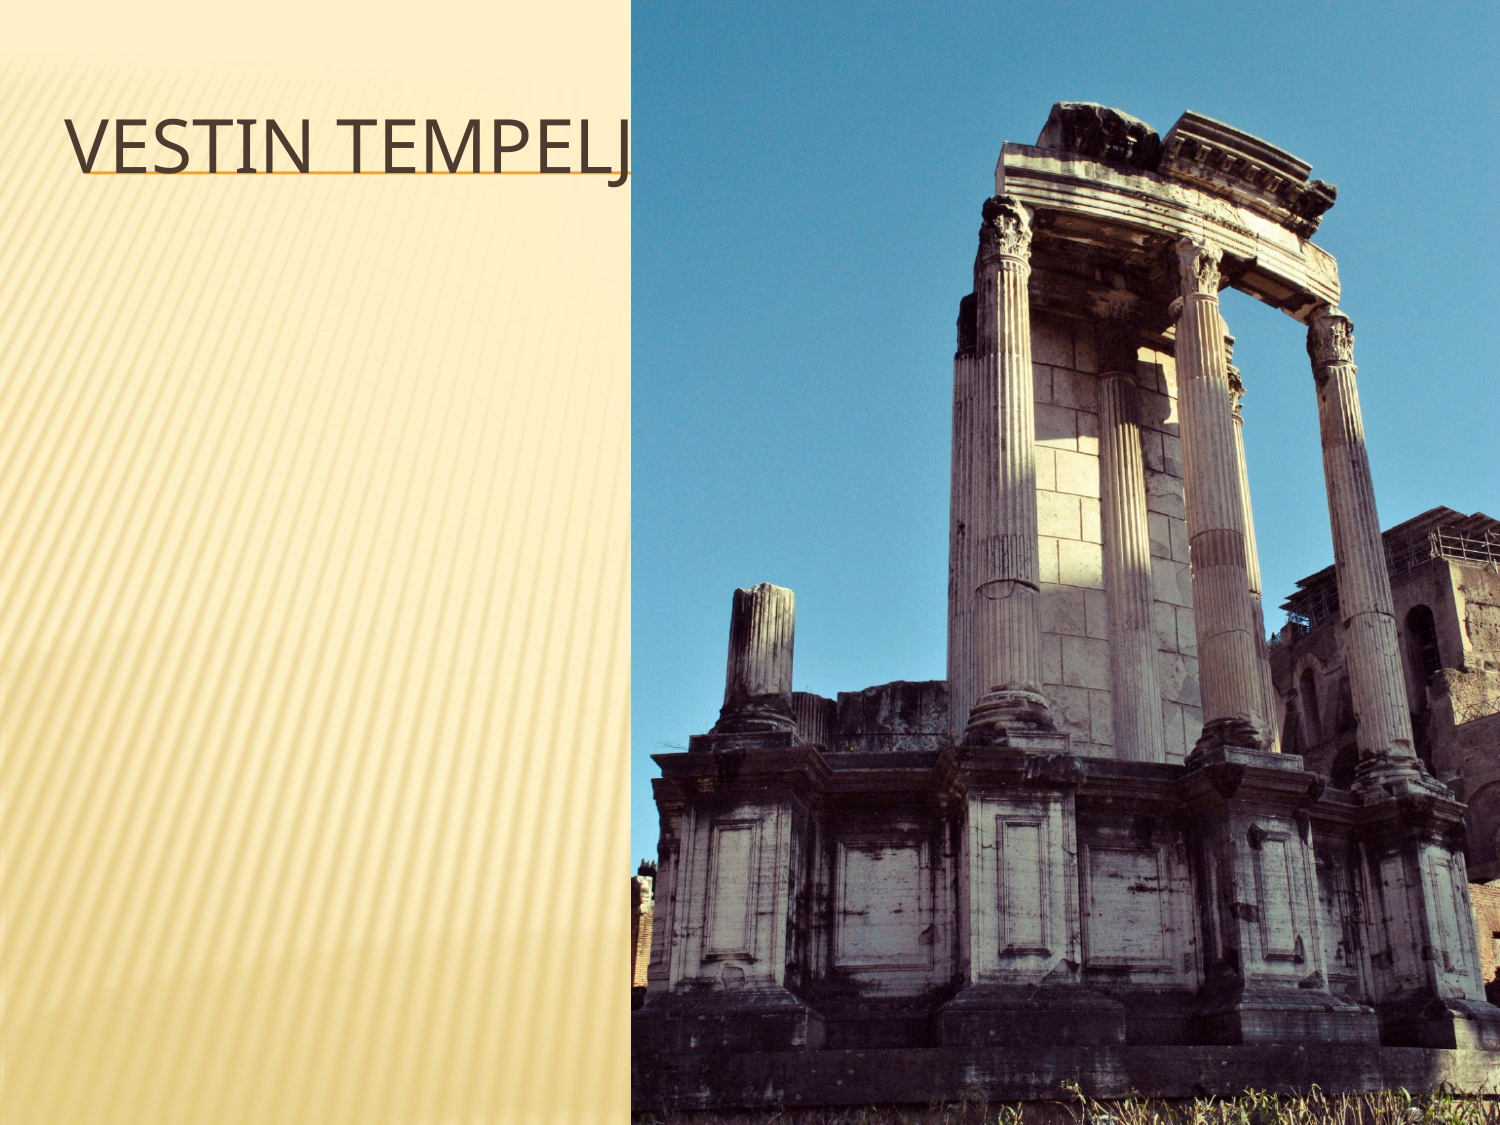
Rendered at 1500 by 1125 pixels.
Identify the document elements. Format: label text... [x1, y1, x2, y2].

title Vestin tempelj [50, 75, 631, 213]
picture [0, 0, 1500, 1125]
